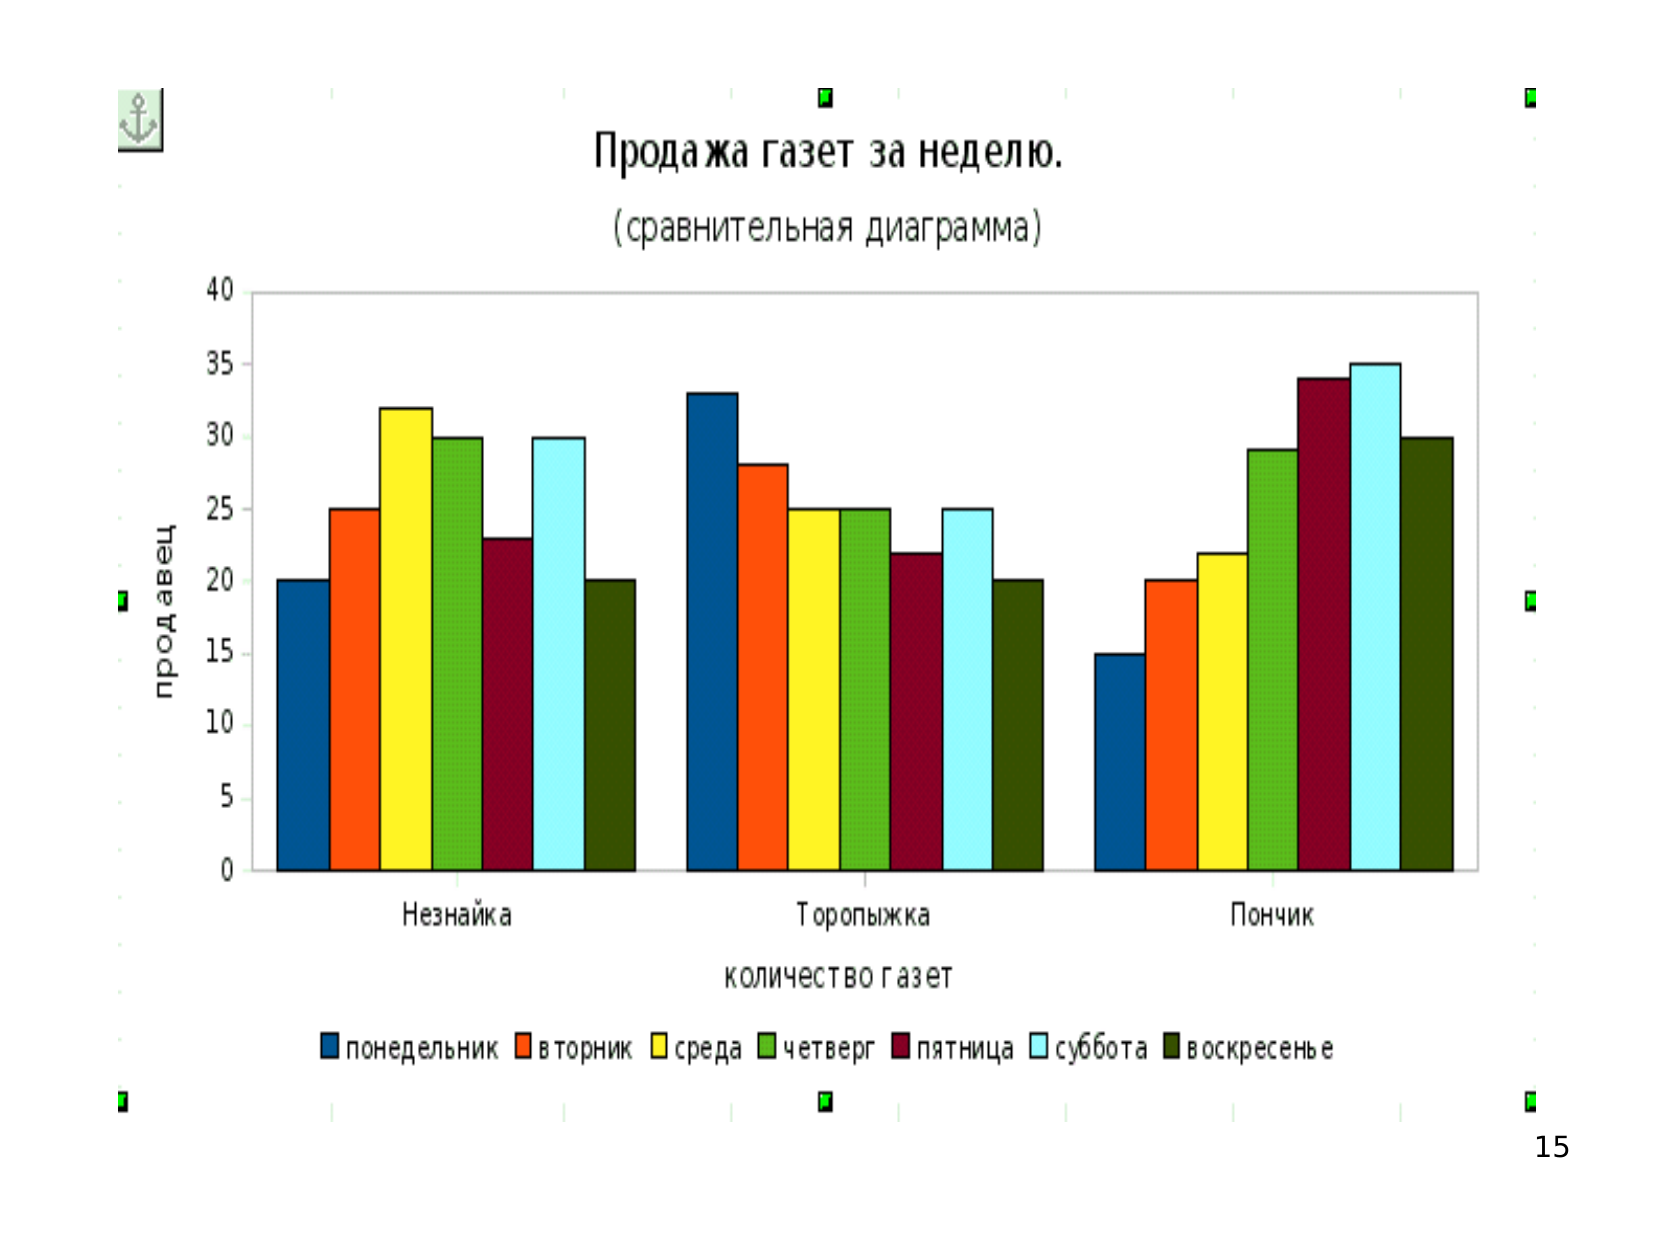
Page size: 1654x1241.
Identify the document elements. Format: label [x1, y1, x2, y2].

picture [118, 88, 1536, 1123]
